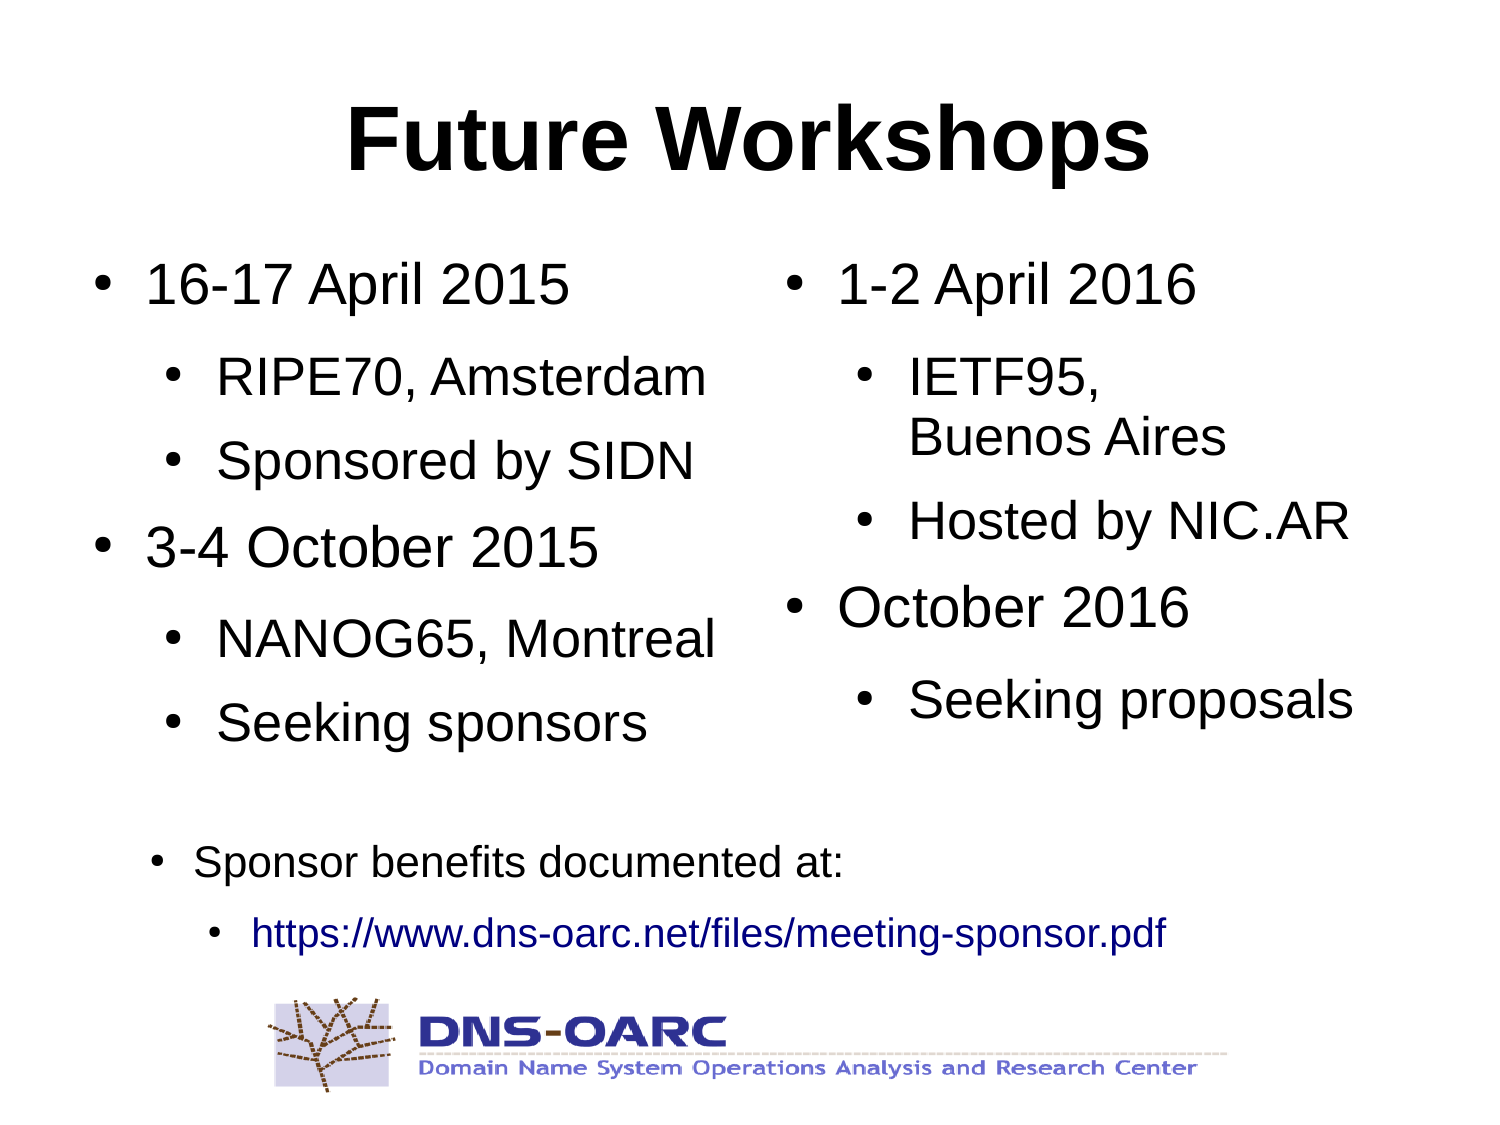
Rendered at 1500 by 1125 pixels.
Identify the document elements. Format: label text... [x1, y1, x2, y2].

picture [214, 991, 1259, 1099]
title Future Workshops [75, 44, 1425, 233]
list Sponsor benefits documented at: https://www.dns-oarc.net/files/meeting-sponsor.pdf [135, 836, 1366, 958]
list 16-17 April 2015 RIPE70, Amsterdam Sponsored by SIDN 3-4 October 2015 NANOG65, Montreal Seeking sponsors [75, 251, 734, 904]
list 1-2 April 2016 IETF95, Buenos Aires Hosted by NIC.AR October 2016 Seeking proposals [766, 251, 1426, 904]
